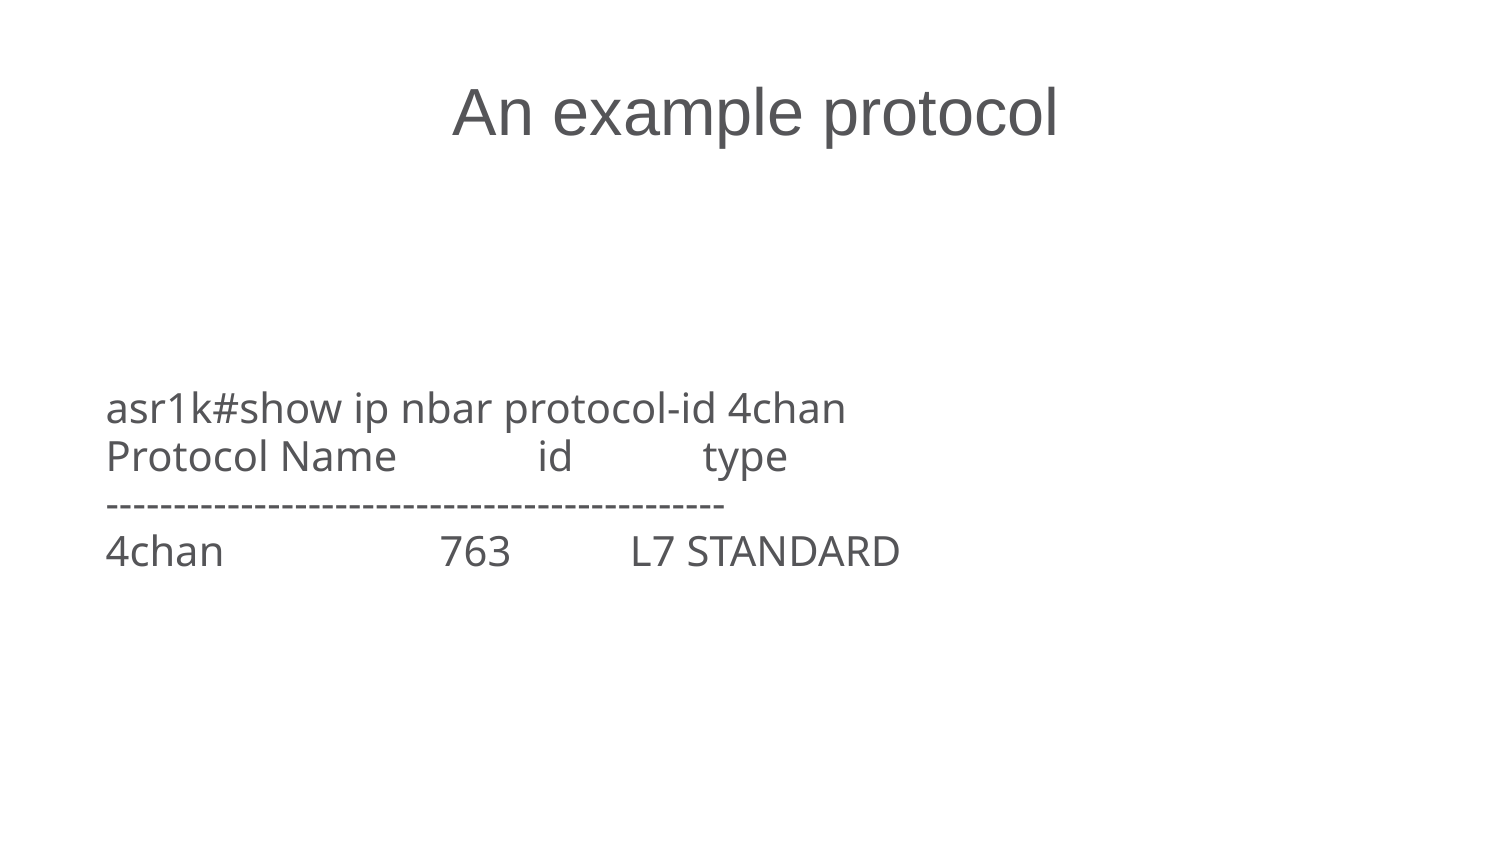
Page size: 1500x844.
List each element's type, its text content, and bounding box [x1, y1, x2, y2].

title An example protocol [71, 55, 1441, 177]
list asr1k#show ip nbar protocol-id 4chan Protocol Name id type ---------------------------------------------- 4chan 763 L7 STANDARD [71, 221, 1441, 741]
